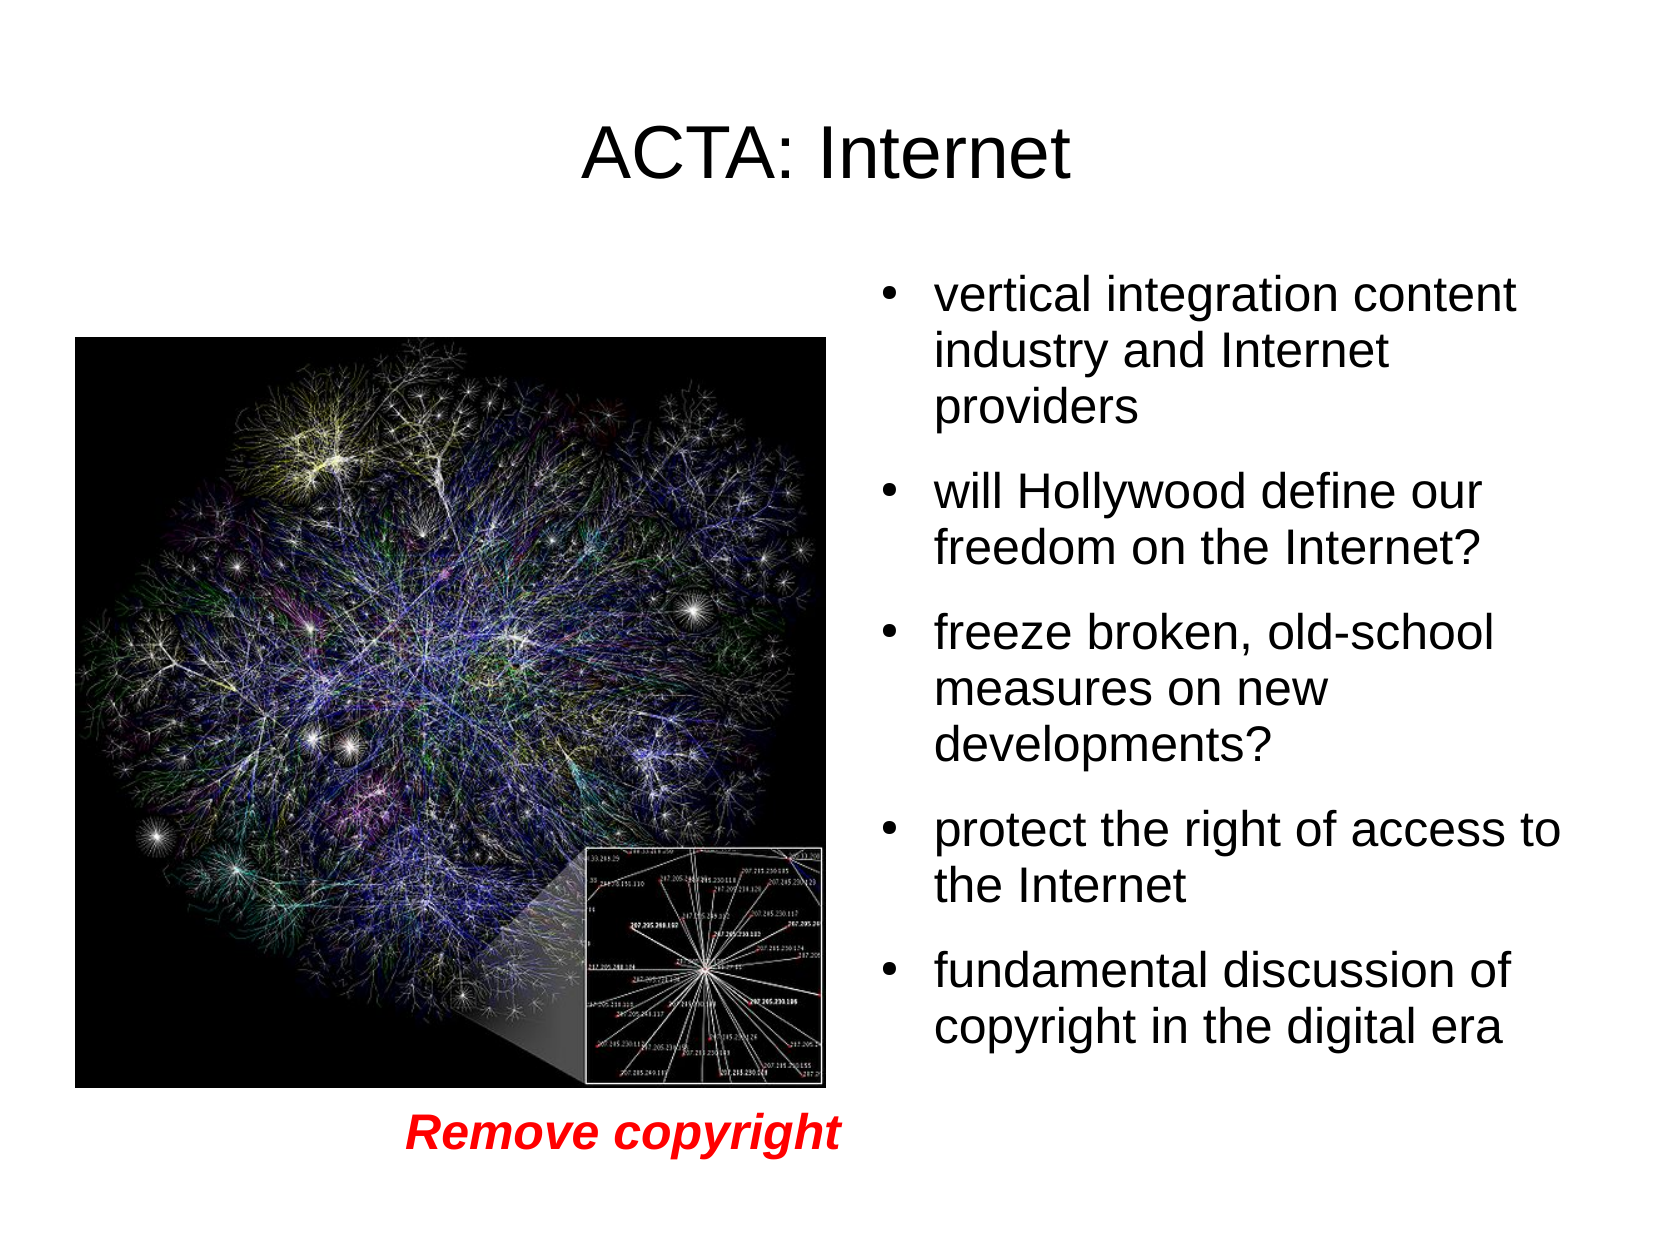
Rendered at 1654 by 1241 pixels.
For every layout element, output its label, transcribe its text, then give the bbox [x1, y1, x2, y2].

text_box Remove copyright [319, 1097, 957, 1176]
picture [75, 337, 826, 1088]
title ACTA: Internet [82, 49, 1571, 257]
list vertical integration content industry and Internet providers will Hollywood define our freedom on the Internet? freeze broken, old-school measures on new developments? protect the right of access to the Internet fundamental discussion of copyright in the digital era [862, 266, 1589, 1129]
